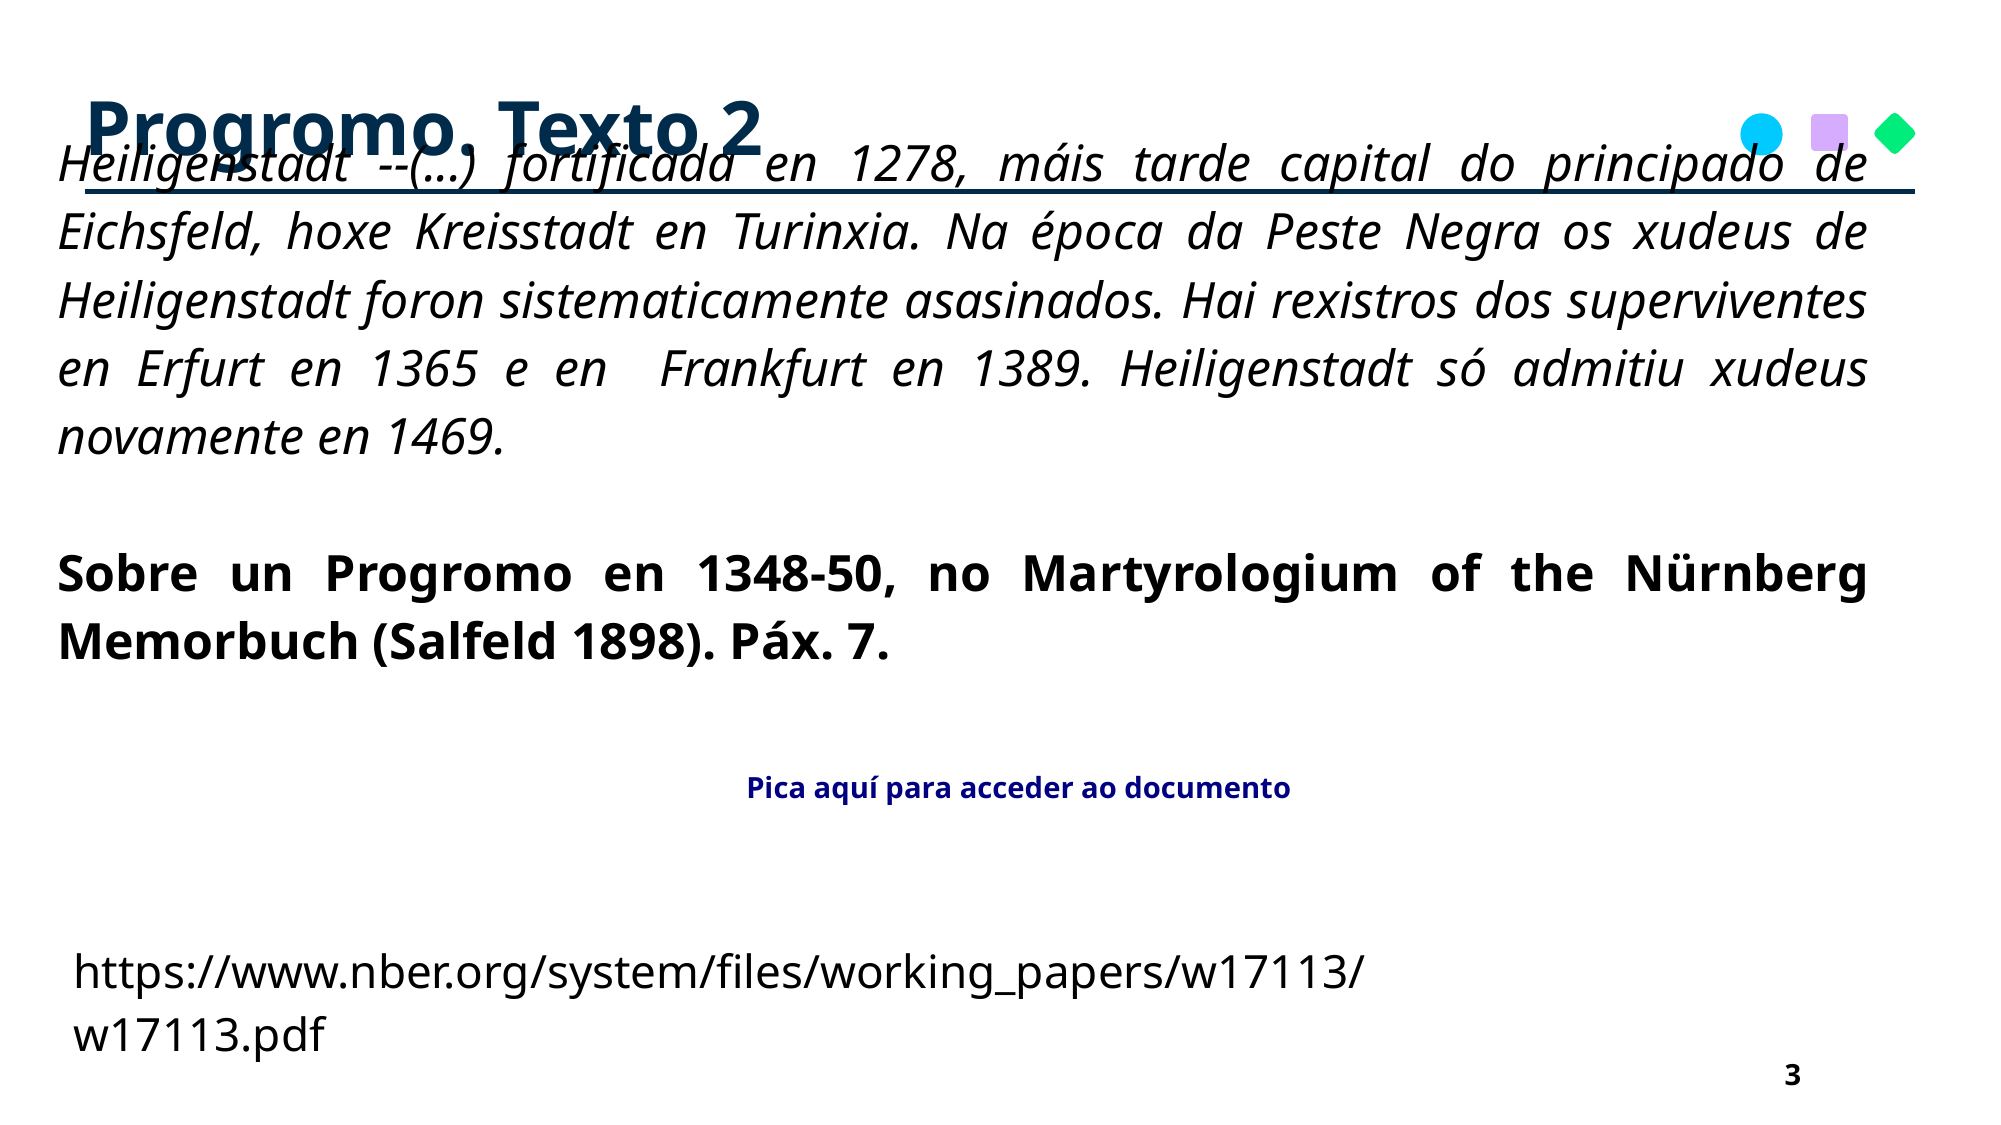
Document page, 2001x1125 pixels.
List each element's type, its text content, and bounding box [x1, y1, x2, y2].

text_box Heiligenstadt --(...) fortificada en 1278, máis tarde capital do principado de Eichsfeld, hoxe Kreisstadt en Turinxia. Na época da Peste Negra os xudeus de Heiligenstadt foron sistematicamente asasinados. Hai rexistros dos superviventes en Erfurt en 1365 e en Frankfurt en 1389. Heiligenstadt só admitiu xudeus novamente en 1469. Sobre un Progromo en 1348-50, no Martyrologium of the Nürnberg Memorbuch (Salfeld 1898). Páx. 7. [42, 200, 1920, 739]
title Progromo. Texto 2 [84, 29, 1601, 178]
text_box https://www.nber.org/system/files/working_papers/w17113/w17113.pdf [59, 970, 1468, 1034]
text_box Pica aquí para acceder ao documento [590, 747, 1447, 827]
